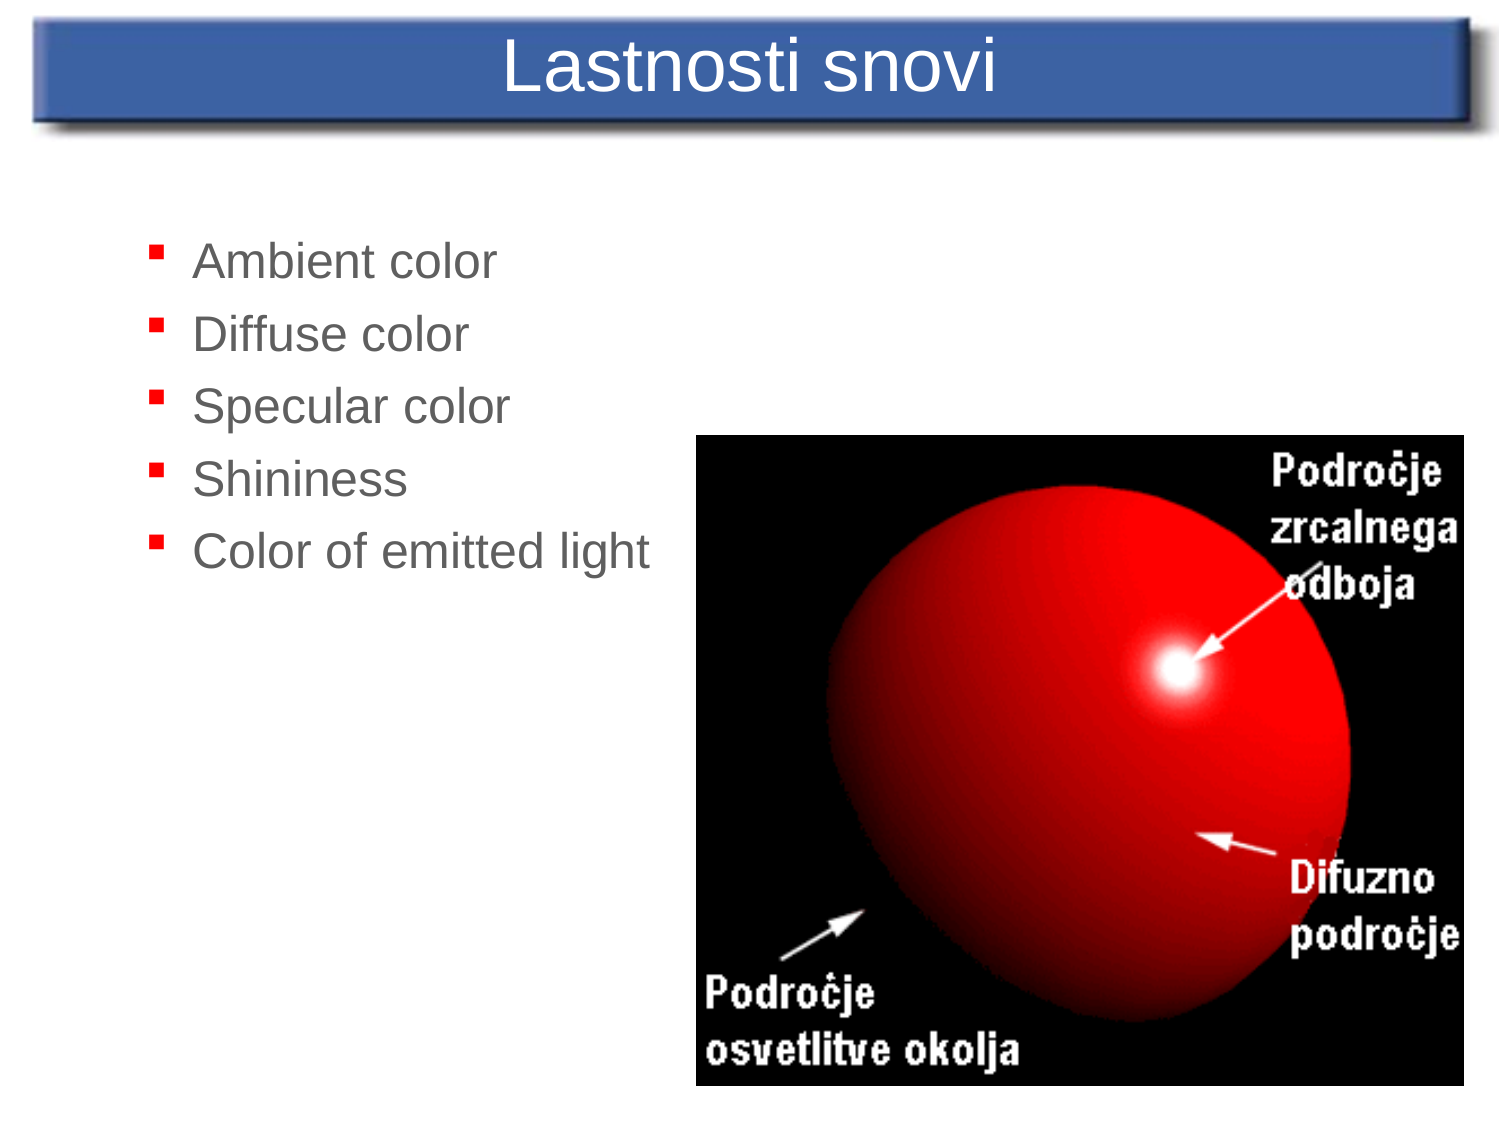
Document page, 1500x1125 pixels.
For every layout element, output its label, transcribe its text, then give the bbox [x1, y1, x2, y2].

title Lastnosti snovi [0, 0, 1500, 115]
list Ambient color Diffuse color Specular color Shininess Color of emitted light [55, 221, 681, 897]
picture [31, 115, 1499, 142]
picture [696, 435, 1464, 1086]
